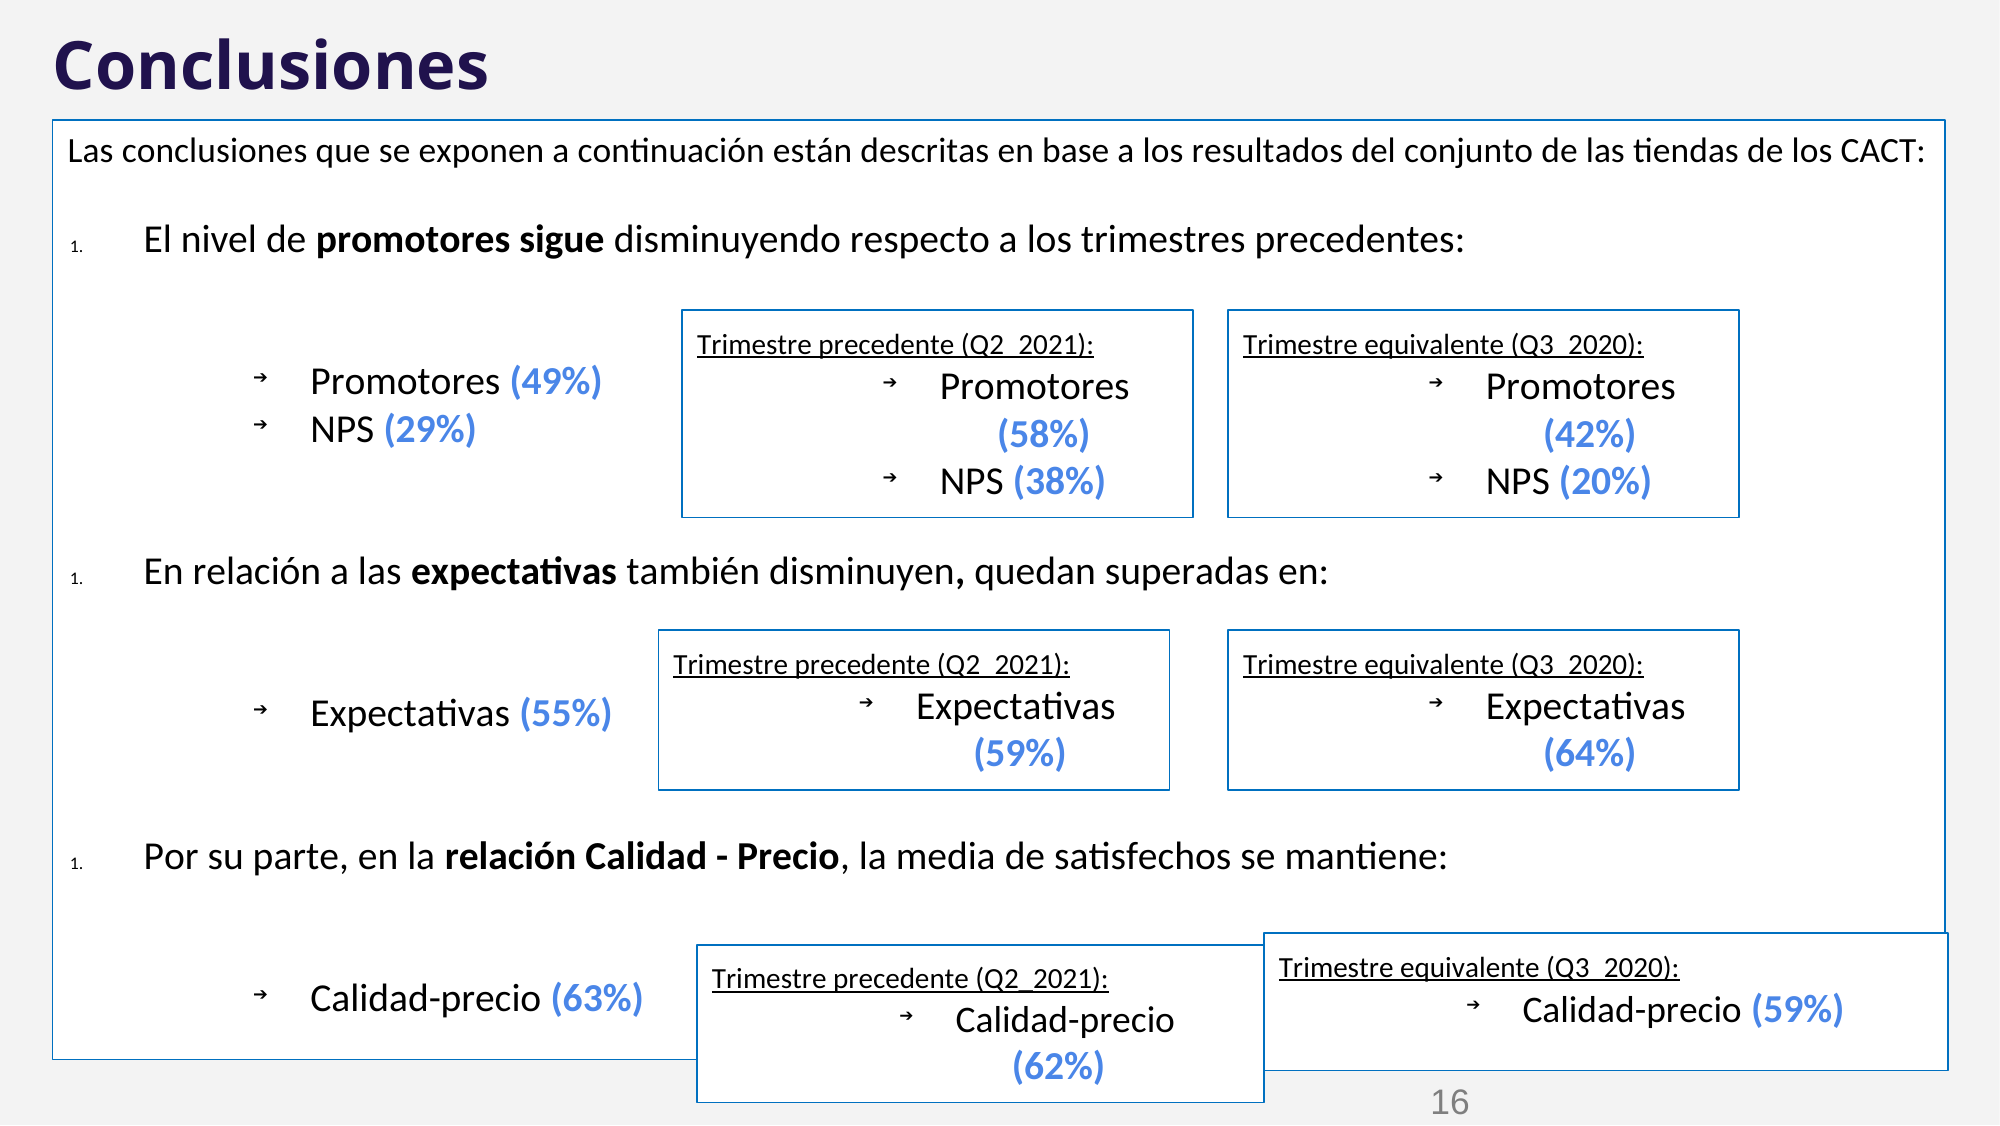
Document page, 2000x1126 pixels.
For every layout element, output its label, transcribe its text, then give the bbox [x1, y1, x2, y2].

text_box Trimestre precedente (Q2_2021): Calidad-precio (62%) [696, 944, 1264, 1103]
text_box Trimestre equivalente (Q3_2020): Expectativas (64%) [1228, 629, 1739, 790]
text_box <número> [1412, 1071, 1880, 1126]
text_box Las conclusiones que se exponen a continuación están descritas en base a los resultados del conjunto de las tiendas de los CACT: El nivel de promotores sigue disminuyendo respecto a los trimestres precedentes: Promotores (49%) NPS (29%) En relación a las expectativas también disminuyen, quedan superadas en: Expectativas (55%) Por su parte, en la relación Calidad - Precio, la media de satisfechos se mantiene: Calidad-precio (63%) [52, 120, 1945, 1060]
text_box Trimestre equivalente (Q3_2020): Promotores (42%) NPS (20%) [1228, 310, 1739, 518]
text_box Conclusiones [52, 0, 1945, 119]
text_box Trimestre precedente (Q2_2021): Promotores (58%) NPS (38%) [682, 310, 1193, 518]
text_box Trimestre precedente (Q2_2021): Expectativas (59%) [658, 629, 1170, 790]
text_box Trimestre equivalente (Q3_2020): Calidad-precio (59%) [1263, 933, 1948, 1071]
